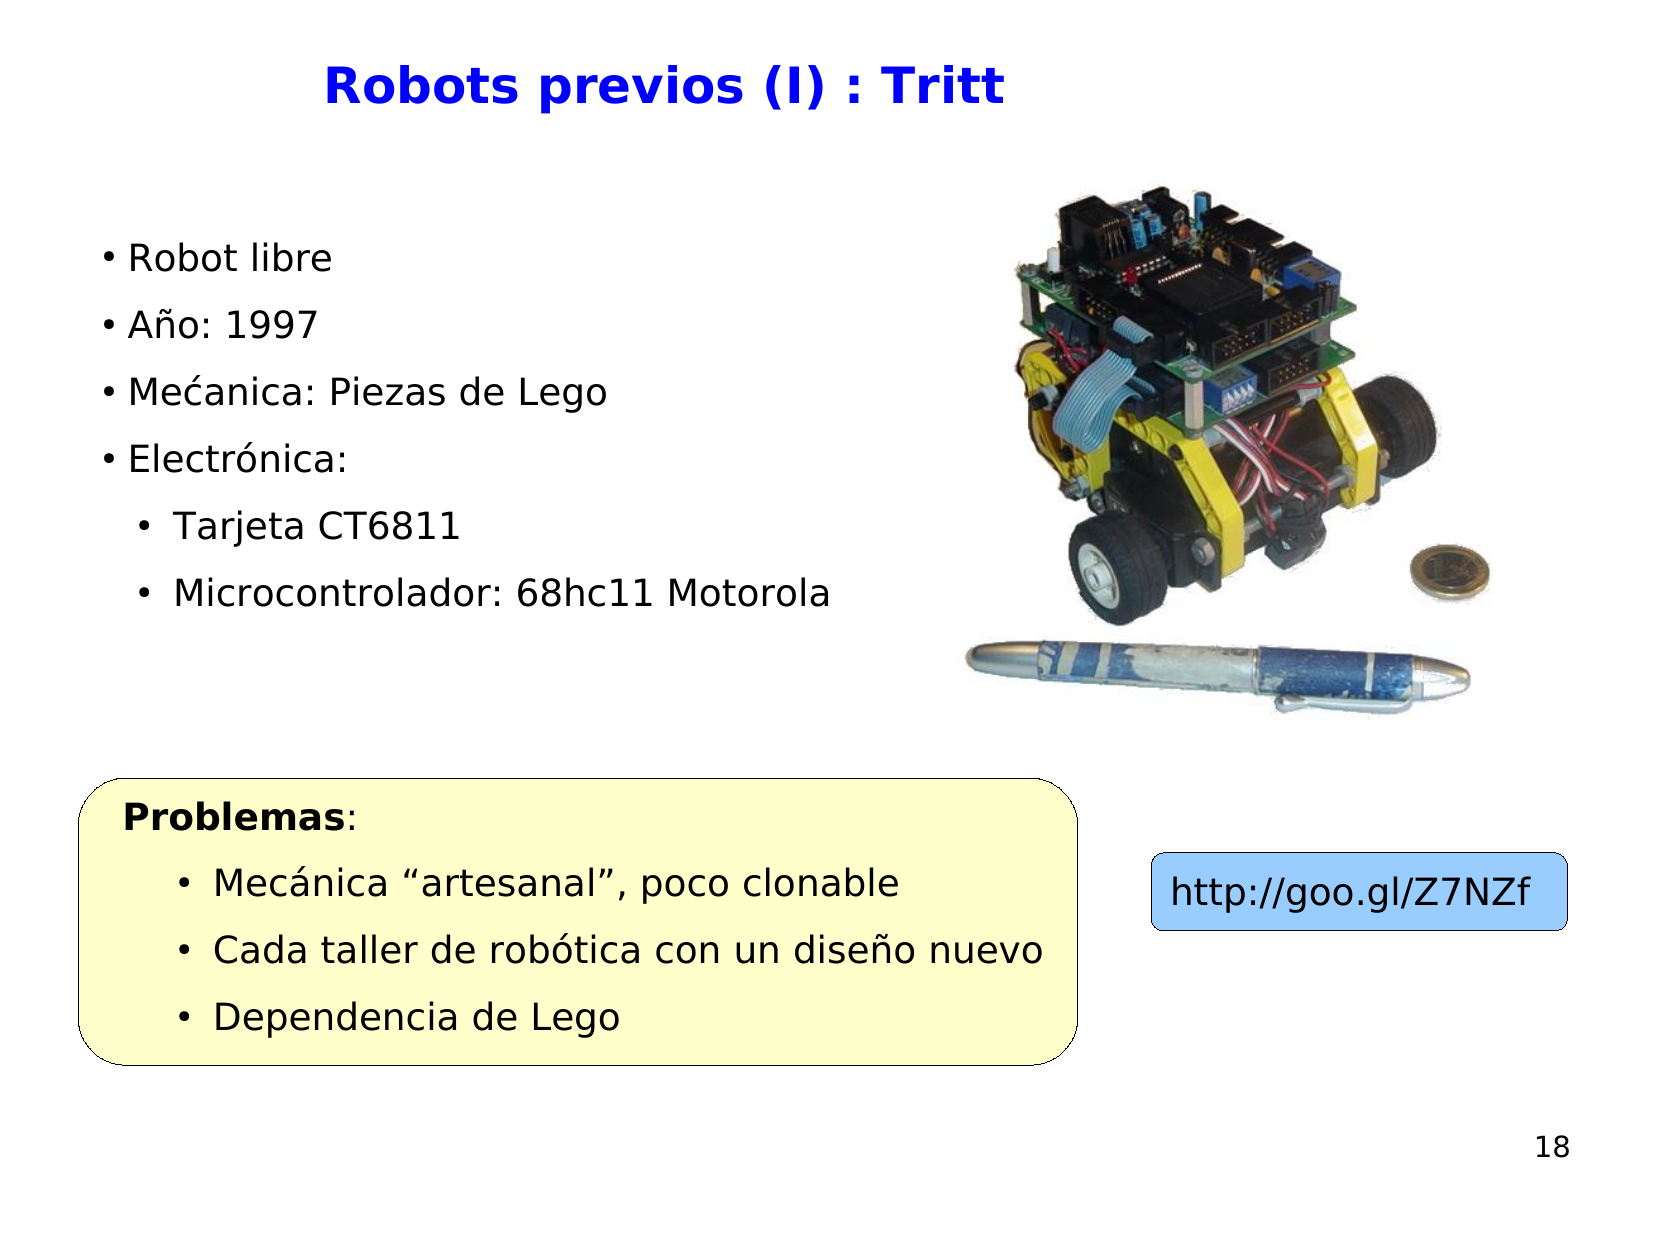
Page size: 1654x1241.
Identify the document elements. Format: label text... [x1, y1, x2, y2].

text_box Robots previos (I) : Tritt [308, 49, 1022, 123]
text_box Robot libre Año: 1997 Mećanica: Piezas de Lego Electrónica: Tarjeta CT6811 Microcontrolador: 68hc11 Motorola [87, 229, 946, 624]
text_box [1158, 852, 1568, 931]
text_box [78, 778, 1078, 1066]
text_box Mecánica “artesanal”, poco clonable Cada taller de robótica con un diseño nuevo Dependencia de Lego [127, 854, 1230, 1047]
text_box Problemas: [107, 788, 381, 848]
picture [946, 179, 1520, 722]
text_box http://goo.gl/Z7NZf [1230, 863, 1561, 922]
